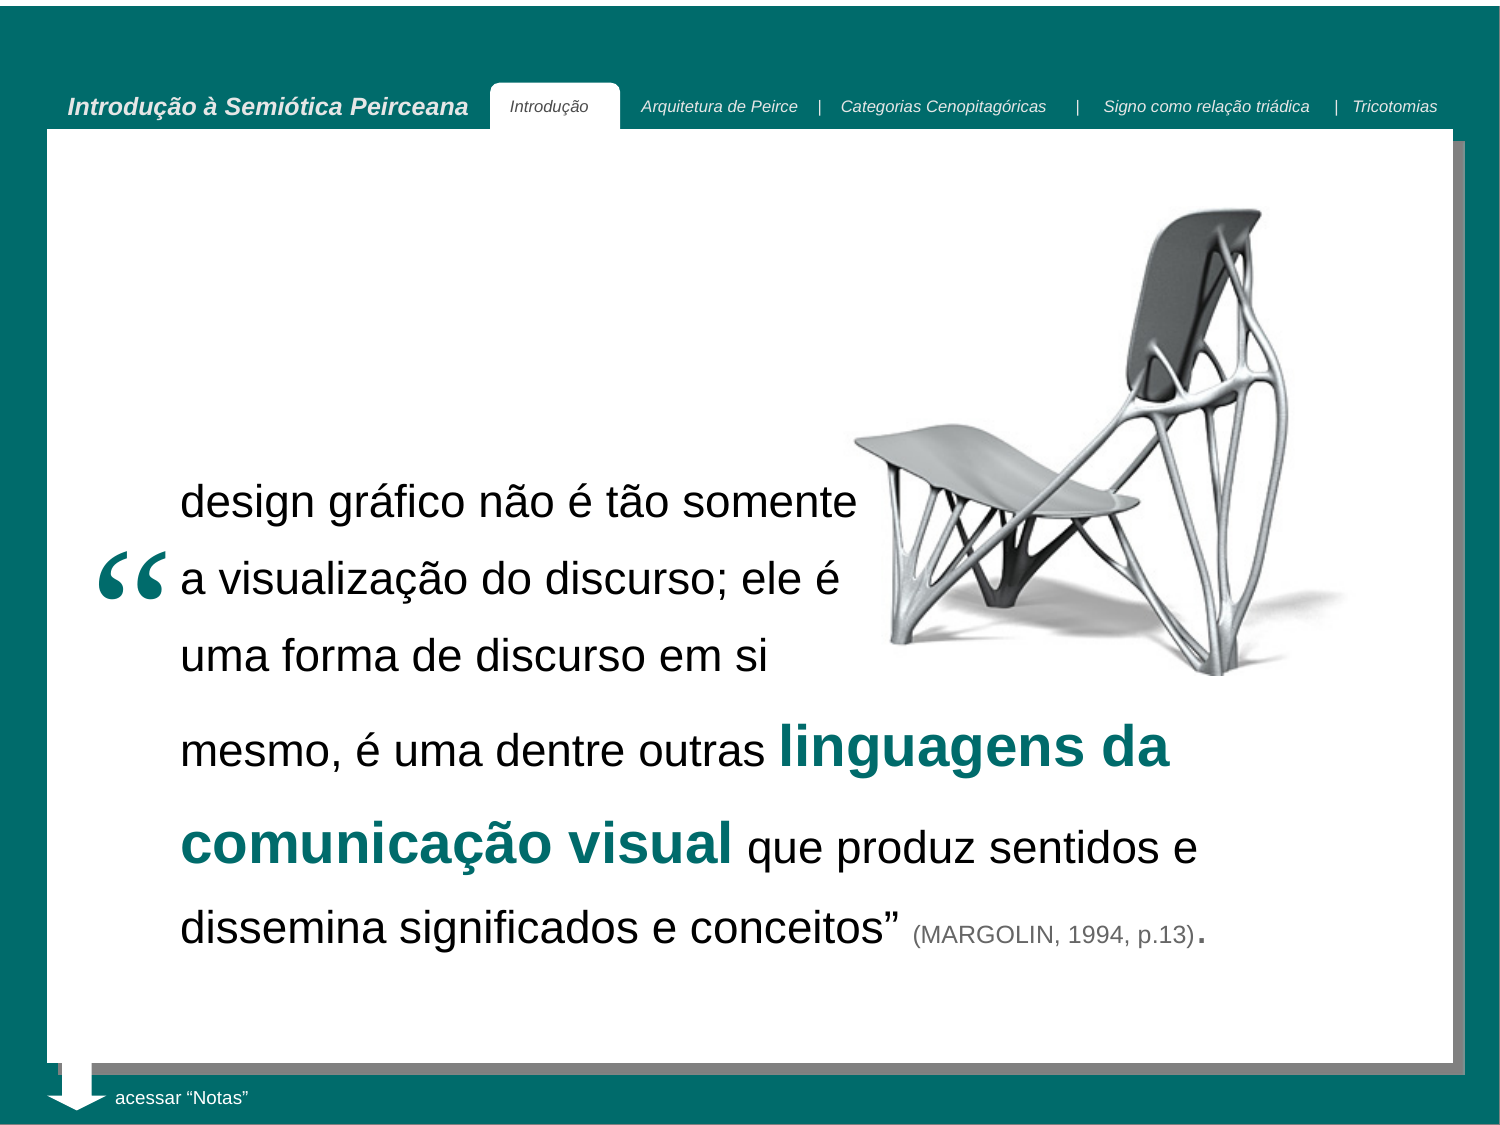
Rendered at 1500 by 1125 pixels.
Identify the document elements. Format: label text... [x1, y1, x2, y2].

text_box “ [76, 397, 189, 633]
text_box design gráfico não é tão somente a visualização do discurso; ele é uma forma de discurso em si mesmo, é uma dentre outras linguagens da comunicação visual que produz sentidos e dissemina significados e conceitos” (MARGOLIN, 1994, p.13). [165, 443, 1241, 936]
picture [744, 206, 1448, 676]
text_box [47, 1051, 100, 1111]
text_box acessar “Notas” [100, 1080, 278, 1116]
